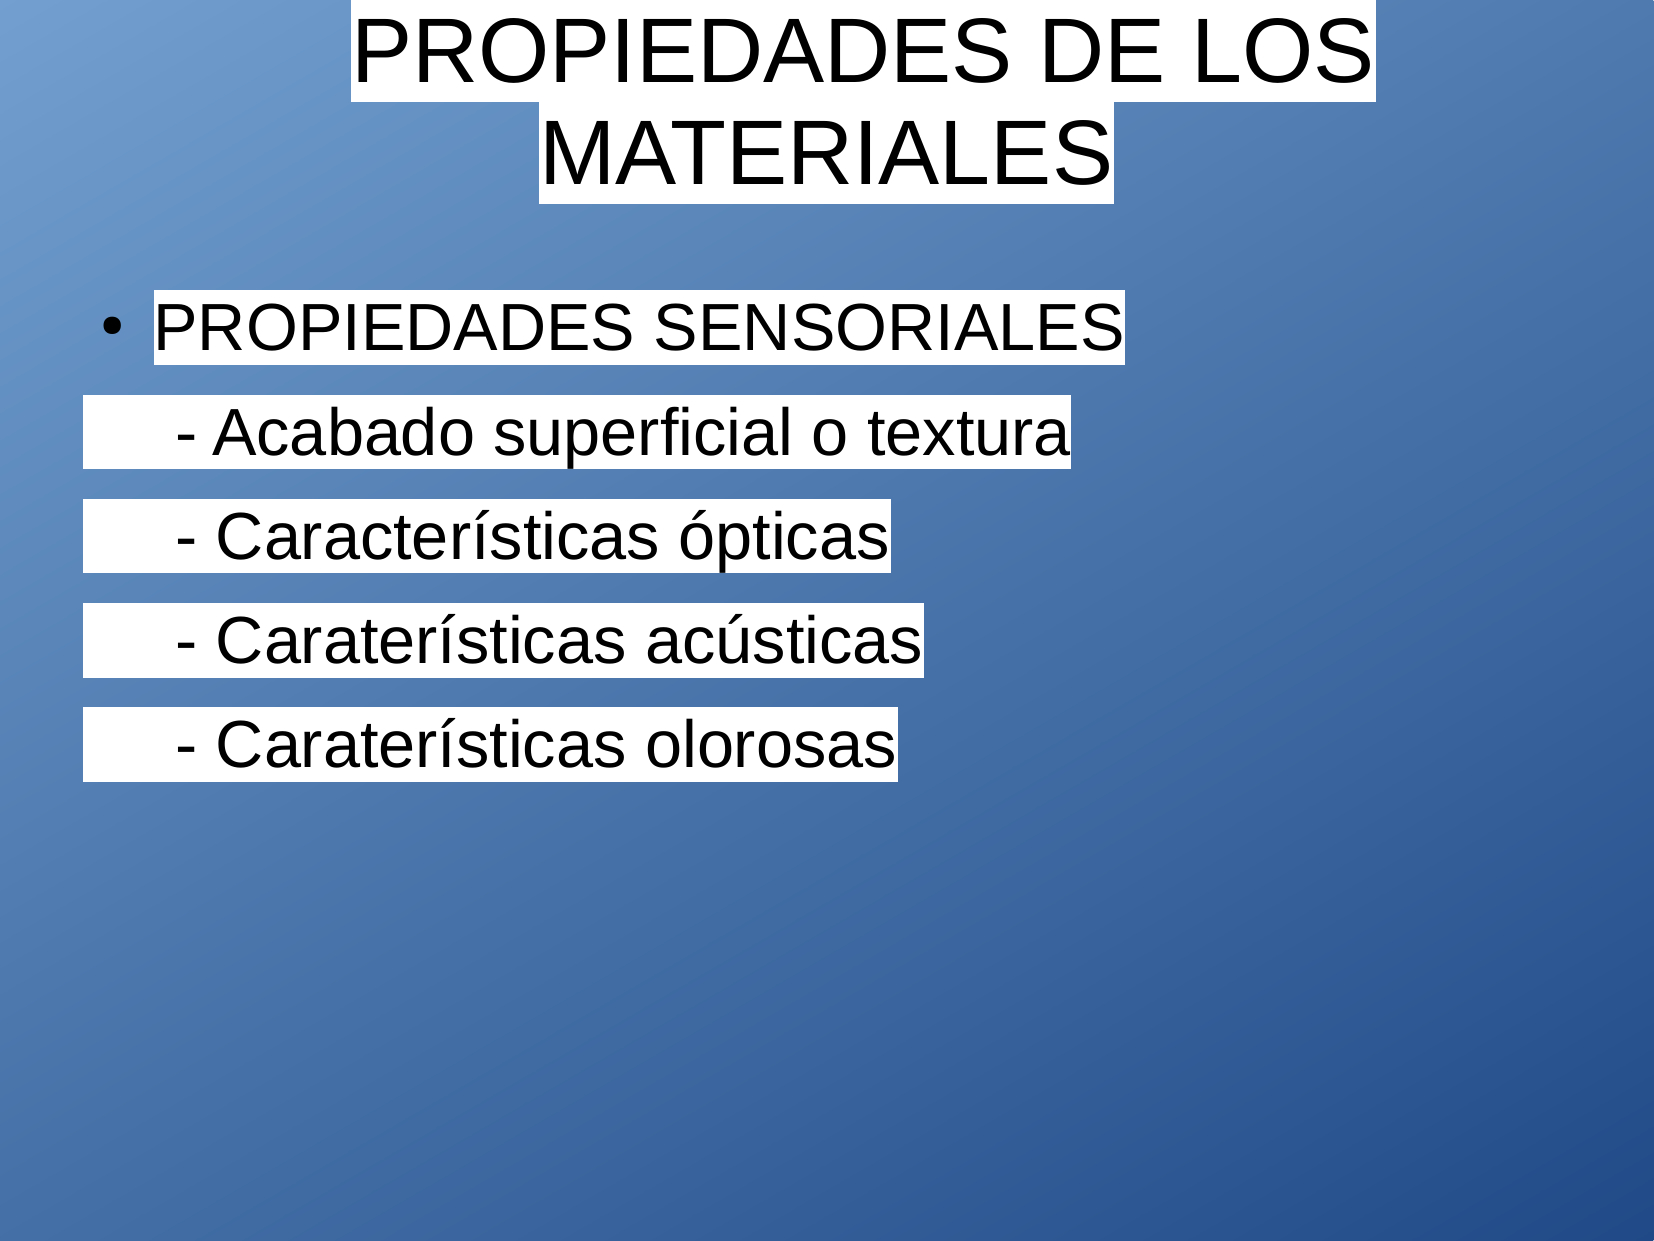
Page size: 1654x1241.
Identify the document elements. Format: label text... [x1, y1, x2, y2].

list PROPIEDADES SENSORIALES - Acabado superficial o textura - Características ópticas - Caraterísticas acústicas - Caraterísticas olorosas [82, 290, 1571, 1010]
title PROPIEDADES DE LOS MATERIALES [82, 0, 1571, 290]
